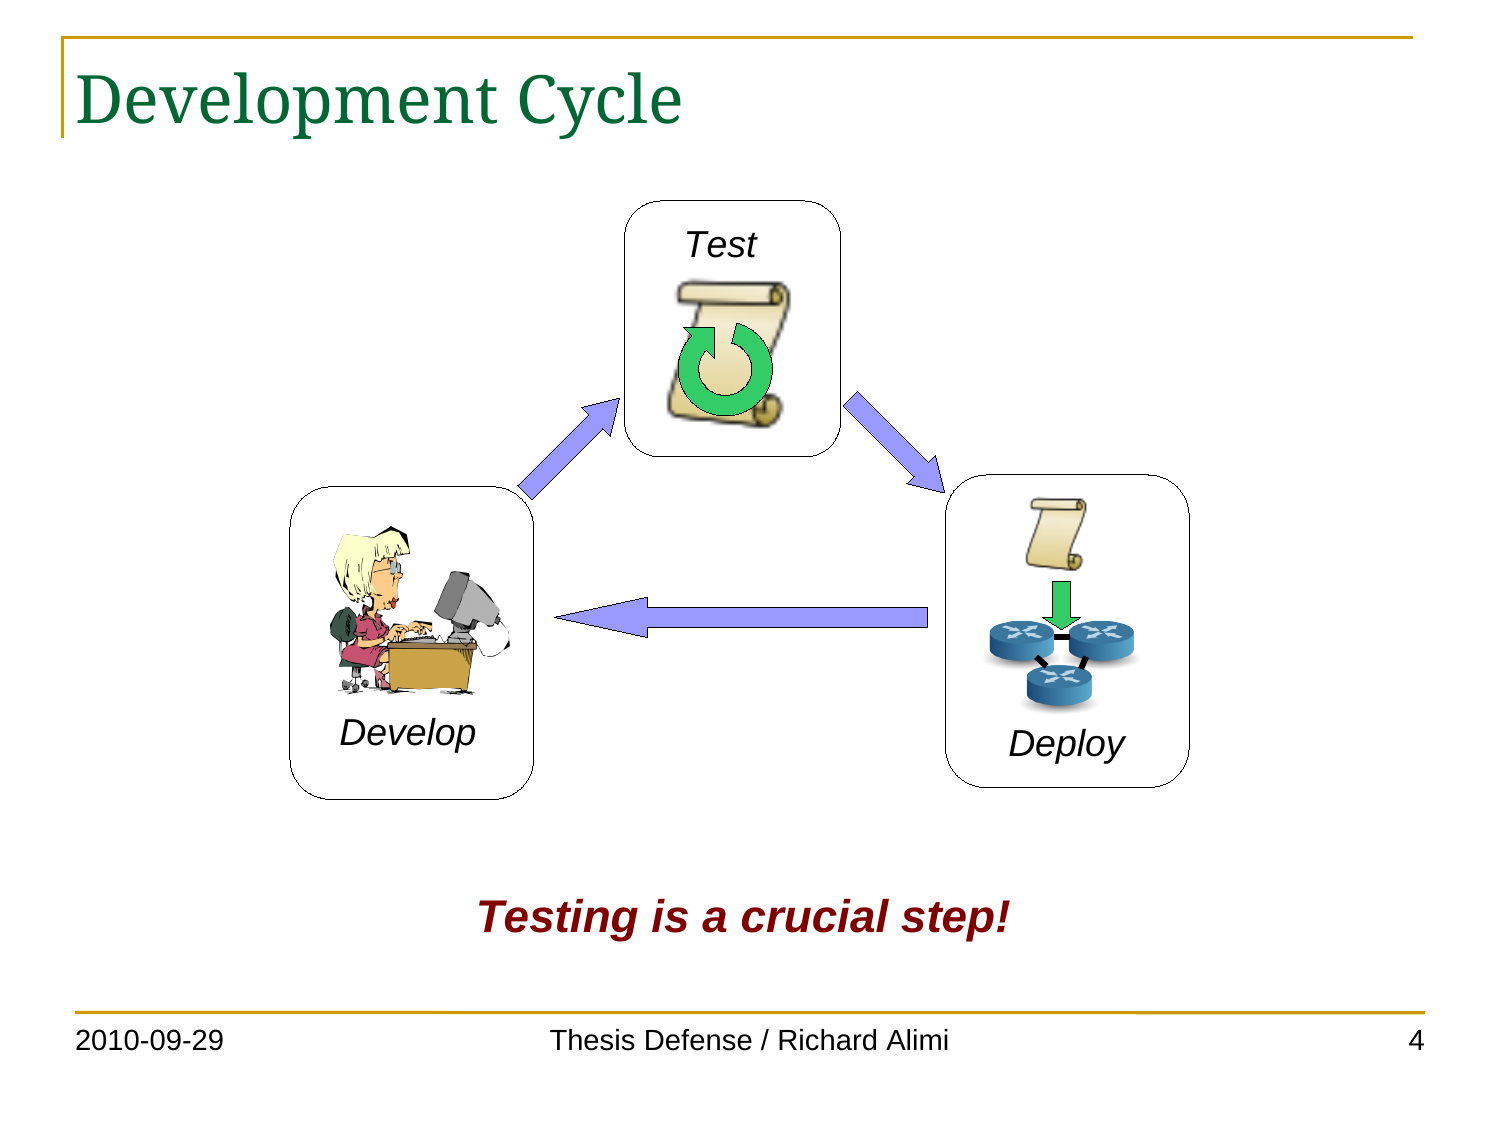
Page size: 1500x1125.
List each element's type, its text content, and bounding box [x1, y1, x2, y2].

title Development Cycle [75, 45, 1425, 151]
text_box Testing is a crucial step! [461, 879, 1026, 950]
text_box [843, 391, 945, 493]
text_box Test [668, 212, 772, 273]
text_box [517, 398, 620, 500]
picture [1023, 494, 1090, 576]
text_box Deploy [993, 711, 1140, 772]
text_box Develop [324, 700, 492, 761]
picture [662, 273, 798, 439]
picture [974, 612, 1154, 711]
text_box [678, 323, 773, 416]
text_box [1042, 581, 1081, 630]
picture [330, 526, 510, 695]
text_box [554, 597, 928, 638]
